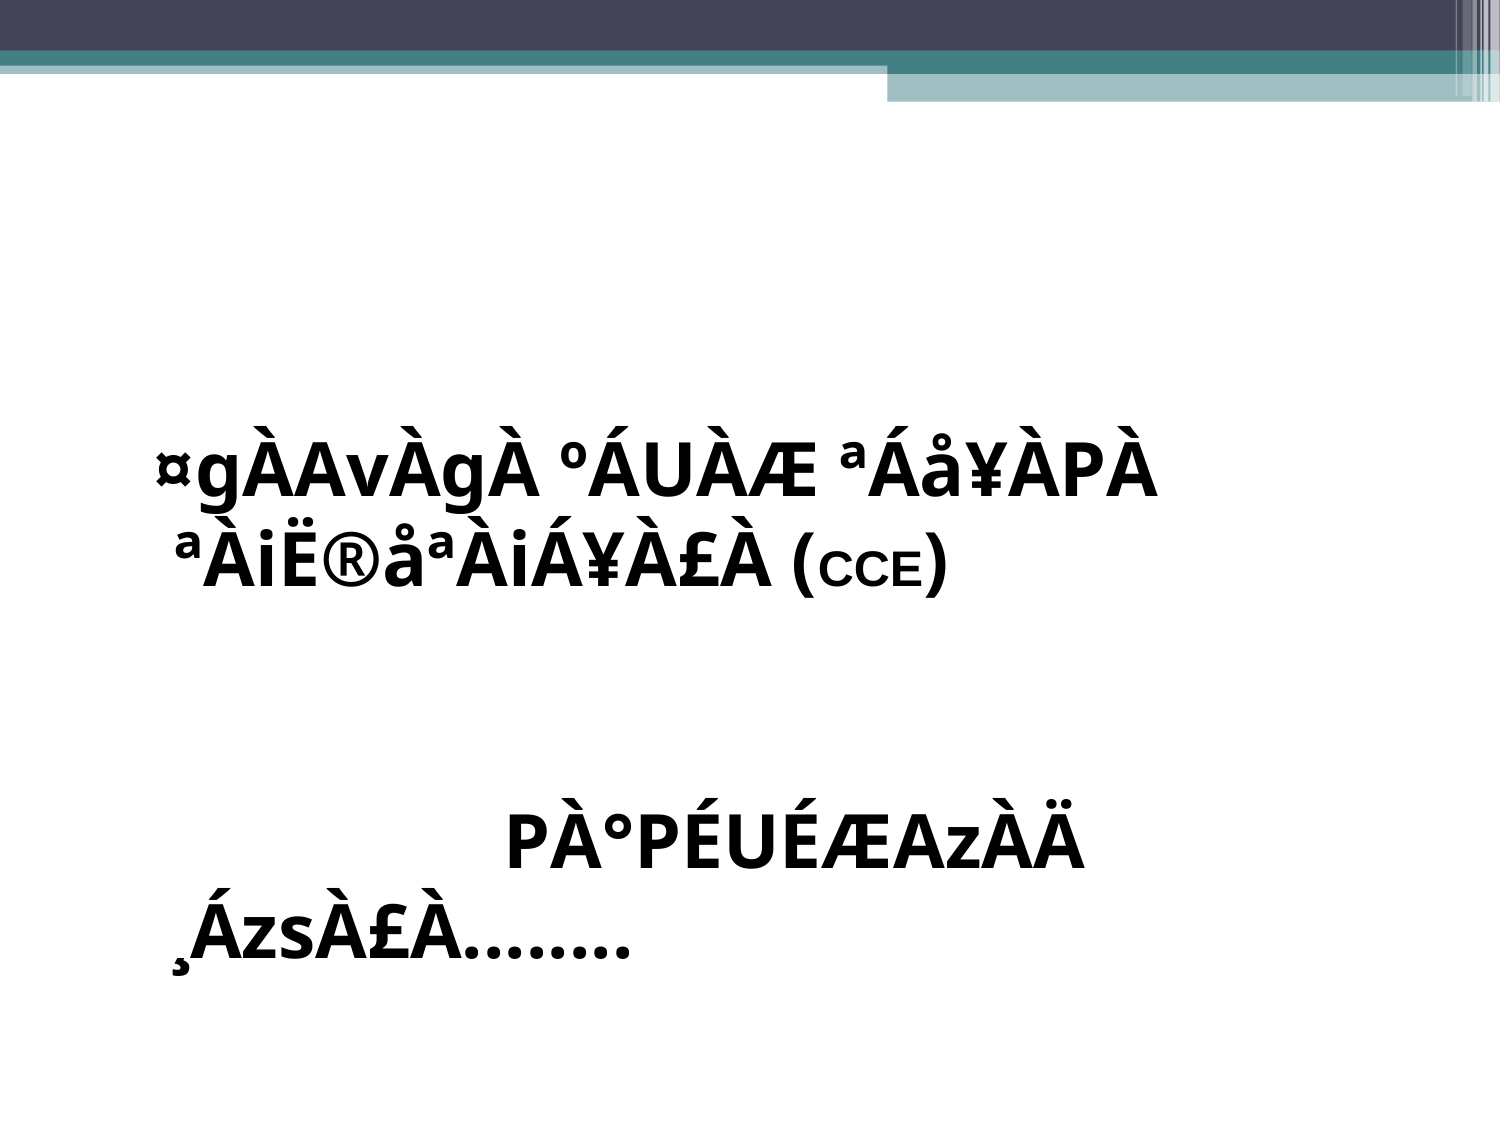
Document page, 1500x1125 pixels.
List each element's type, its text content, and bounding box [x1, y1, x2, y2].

list ¤gÀAvÀgÀ ºÁUÀÆ ªÁå¥ÀPÀ ªÀiË®åªÀiÁ¥À£À (CCE) PÀ°PÉUÉÆAzÀÄ ¸ÁzsÀ£À........ [99, 125, 1450, 988]
